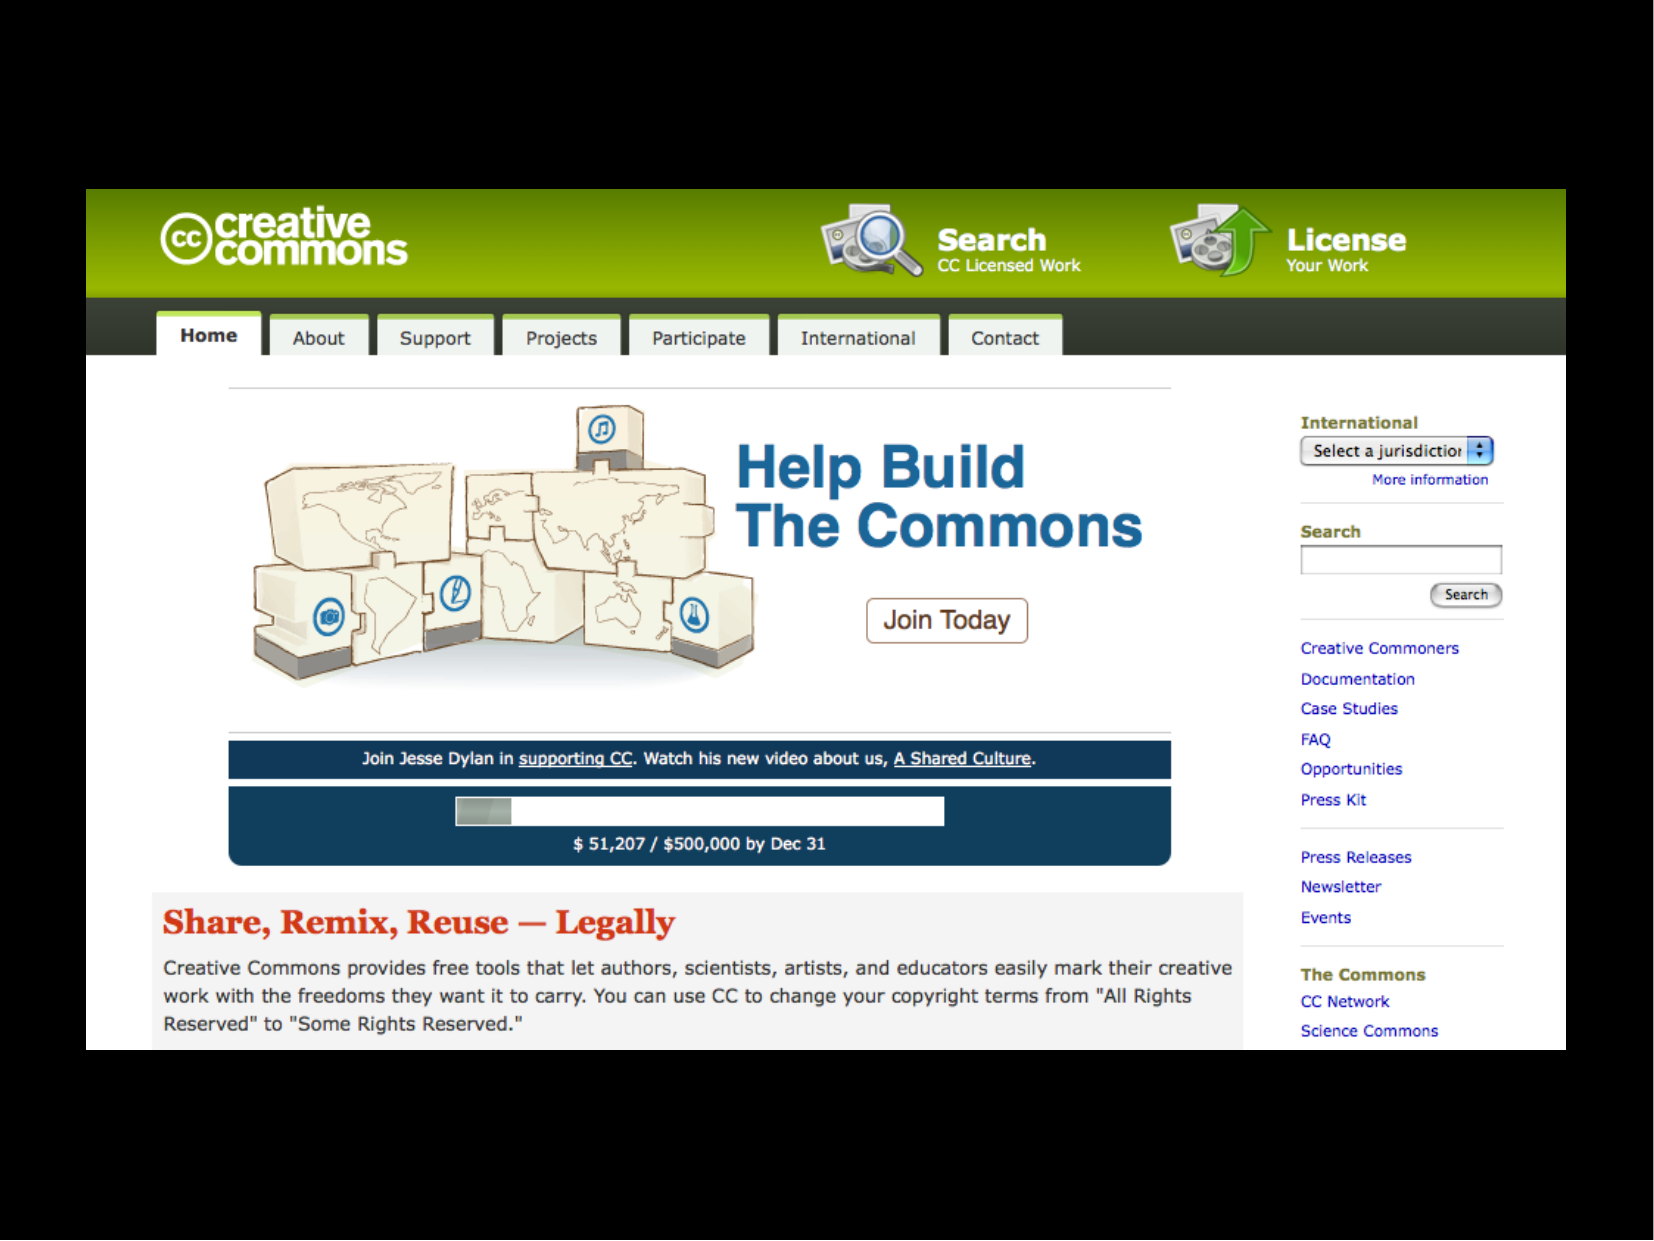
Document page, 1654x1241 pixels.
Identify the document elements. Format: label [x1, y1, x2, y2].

picture [86, 189, 1566, 1050]
